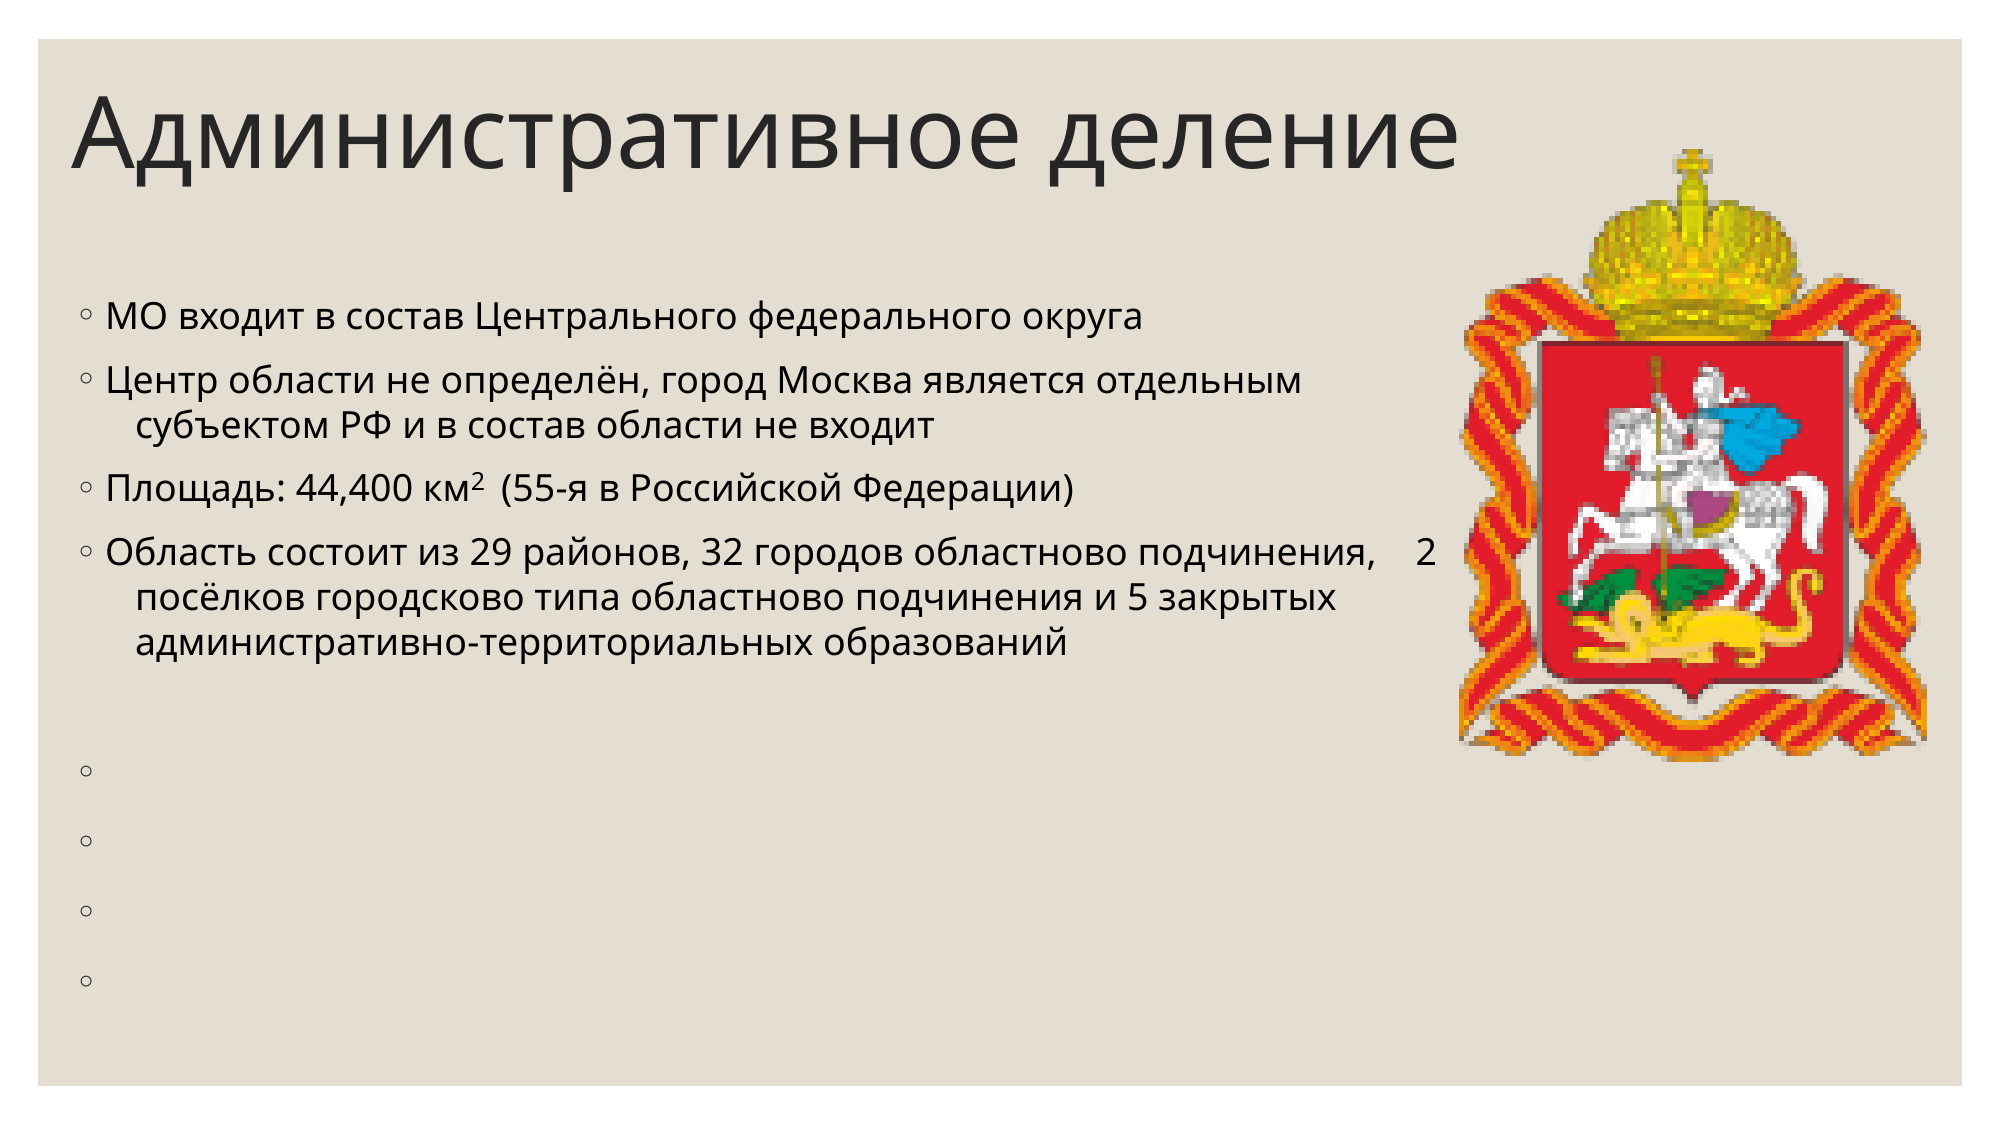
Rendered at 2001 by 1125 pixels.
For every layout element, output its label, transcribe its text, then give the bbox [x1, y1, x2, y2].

picture [1459, 149, 1927, 763]
title Административное деление [56, 24, 1707, 250]
list МО входит в состав Центрального федерального округа Центр области не определён, город Москва является отдельным субъектом РФ и в состав области не входит Площадь: 44,400 км2 (55-я в Российской Федерации) Область состоит из 29 районов, 32 городов областново подчинения, 2 посёлков городсково типа областново подчинения и 5 закрытых административно-территориальных образований [60, 284, 1473, 1020]
